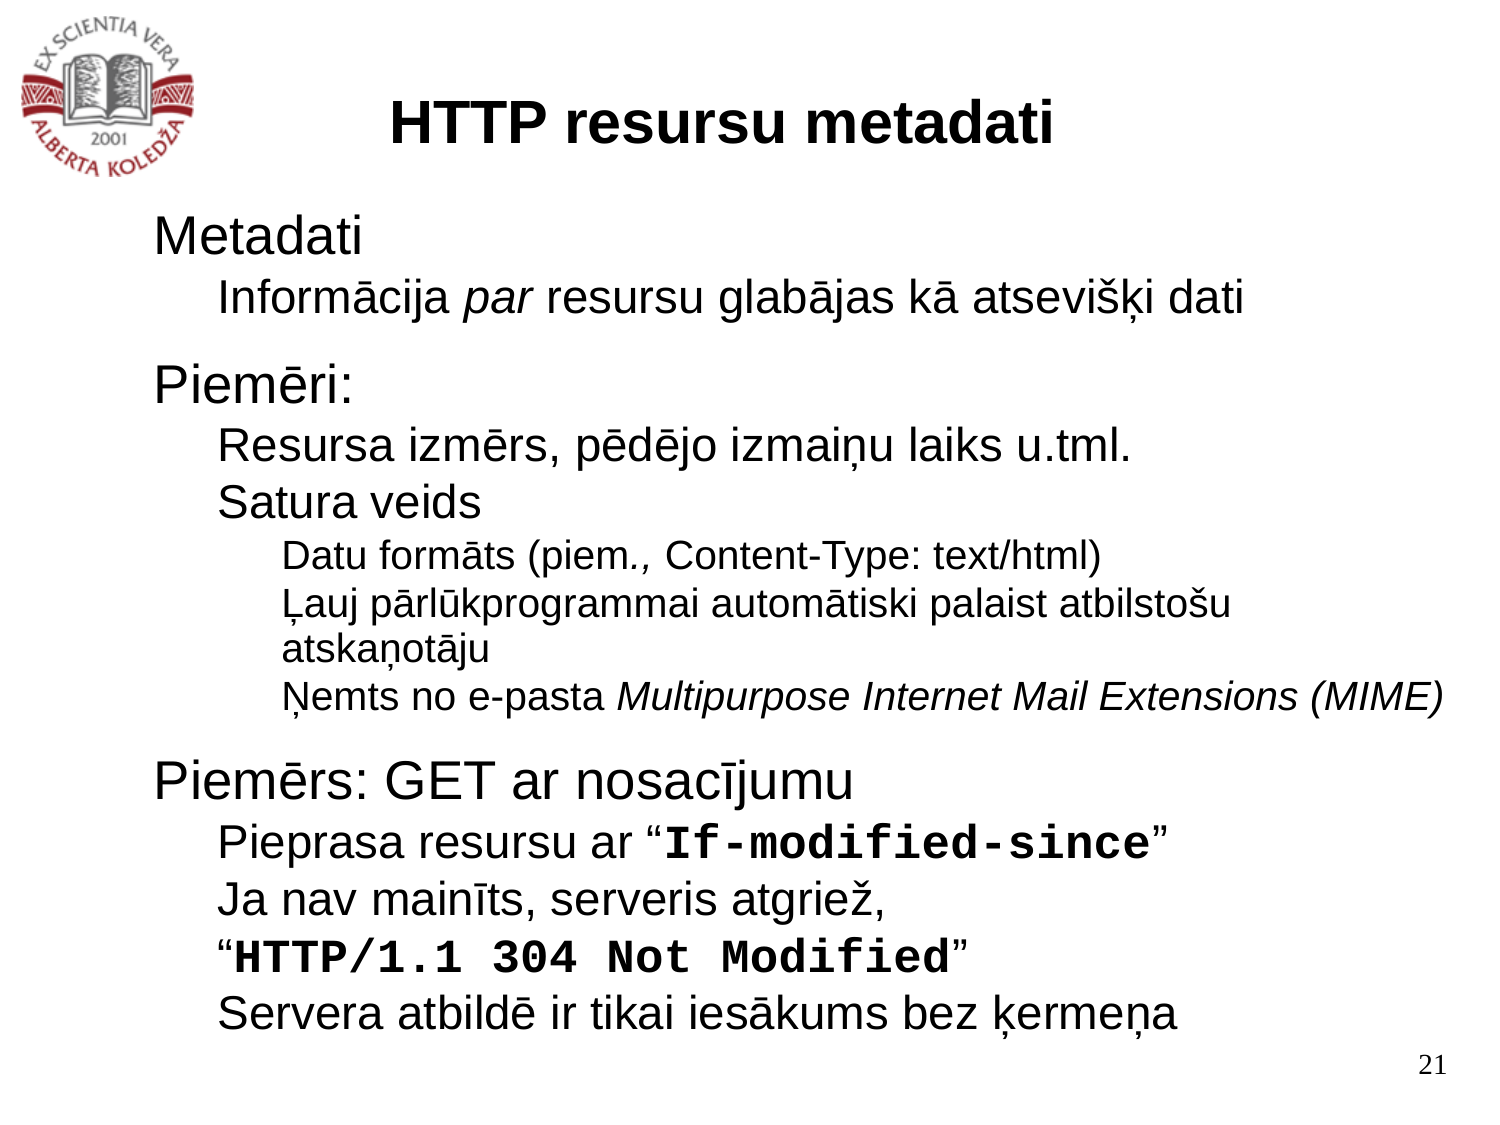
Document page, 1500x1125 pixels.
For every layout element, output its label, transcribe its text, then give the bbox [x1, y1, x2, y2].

list Metadati Informācija par resursu glabājas kā atsevišķi dati Piemēri: Resursa izmērs, pēdējo izmaiņu laiks u.tml. Satura veids Datu formāts (piem., Content-Type: text/html) Ļauj pārlūkprogrammai automātiski palaist atbilstošu atskaņotāju Ņemts no e-pasta Multipurpose Internet Mail Extensions (MIME) Piemērs: GET ar nosacījumu Pieprasa resursu ar “If-modified-since” Ja nav mainīts, serveris atgriež, “HTTP/1.1 304 Not Modified” Servera atbildē ir tikai iesākums bez ķermeņa [74, 200, 1463, 1101]
title HTTP resursu metadati [50, 62, 1374, 175]
picture [21, 16, 194, 177]
